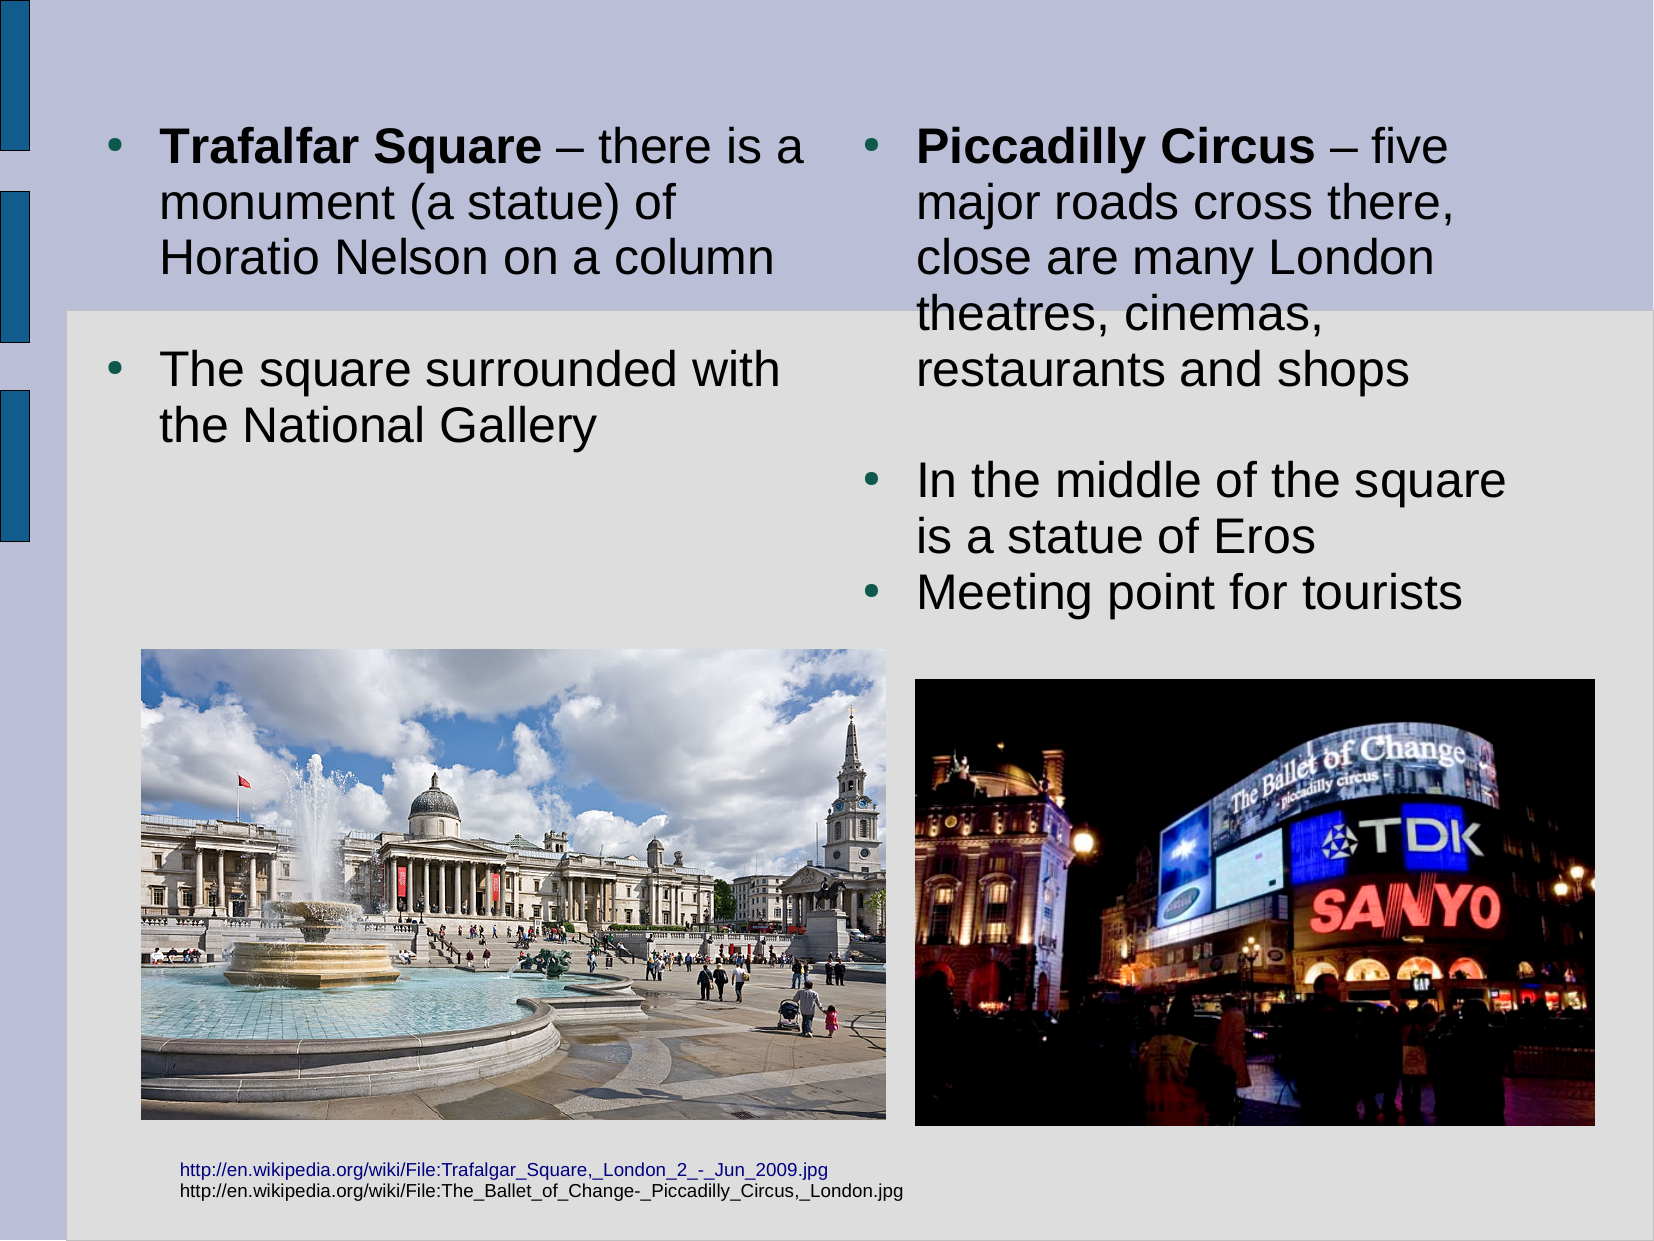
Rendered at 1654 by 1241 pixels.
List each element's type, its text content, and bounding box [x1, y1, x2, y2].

picture [141, 649, 886, 1120]
list Piccadilly Circus – five major roads cross there, close are many London theatres, cinemas, restaurants and shops In the middle of the square is a statue of Eros Meeting point for tourists [845, 118, 1535, 1127]
picture [915, 679, 1595, 1126]
text_box http://en.wikipedia.org/wiki/File:Trafalgar_Square,_London_2_-_Jun_2009.jpg http://en.wikipedia.org/wiki/File:The_Ballet_of_Change-_Piccadilly_Circus,_London.jpg [165, 1151, 1477, 1209]
list Trafalfar Square – there is a monument (a statue) of Horatio Nelson on a column The square surrounded with the National Gallery [88, 118, 827, 1127]
